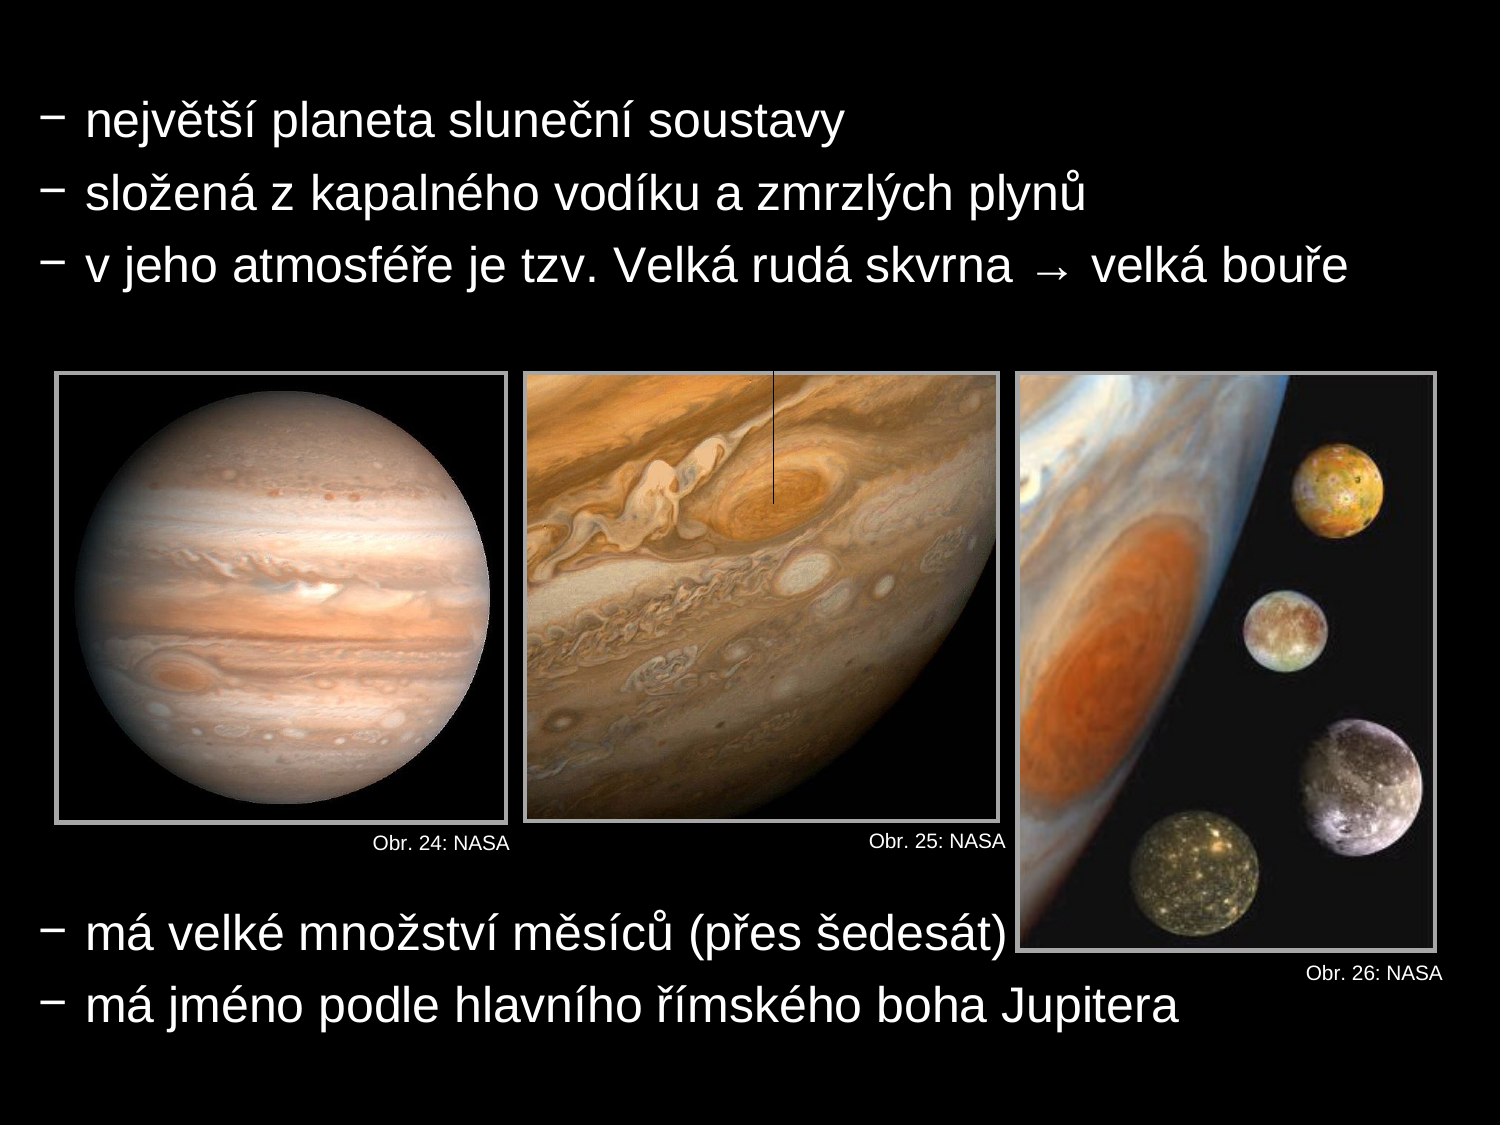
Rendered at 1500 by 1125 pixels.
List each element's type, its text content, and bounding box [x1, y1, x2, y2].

picture [58, 375, 504, 821]
text_box největší planeta sluneční soustavy složená z kapalného vodíku a zmrzlých plynů v jeho atmosféře je tzv. Velká rudá skvrna → velká bouře má velké množství měsíců (přes šedesát) má jméno podle hlavního římského boha Jupitera [23, 79, 1500, 1041]
text_box Obr. 26: NASA [1291, 952, 1458, 993]
text_box Obr. 24: NASA [357, 822, 525, 863]
picture [527, 375, 997, 820]
text_box Obr. 25: NASA [853, 820, 1015, 861]
picture [1019, 375, 1433, 949]
